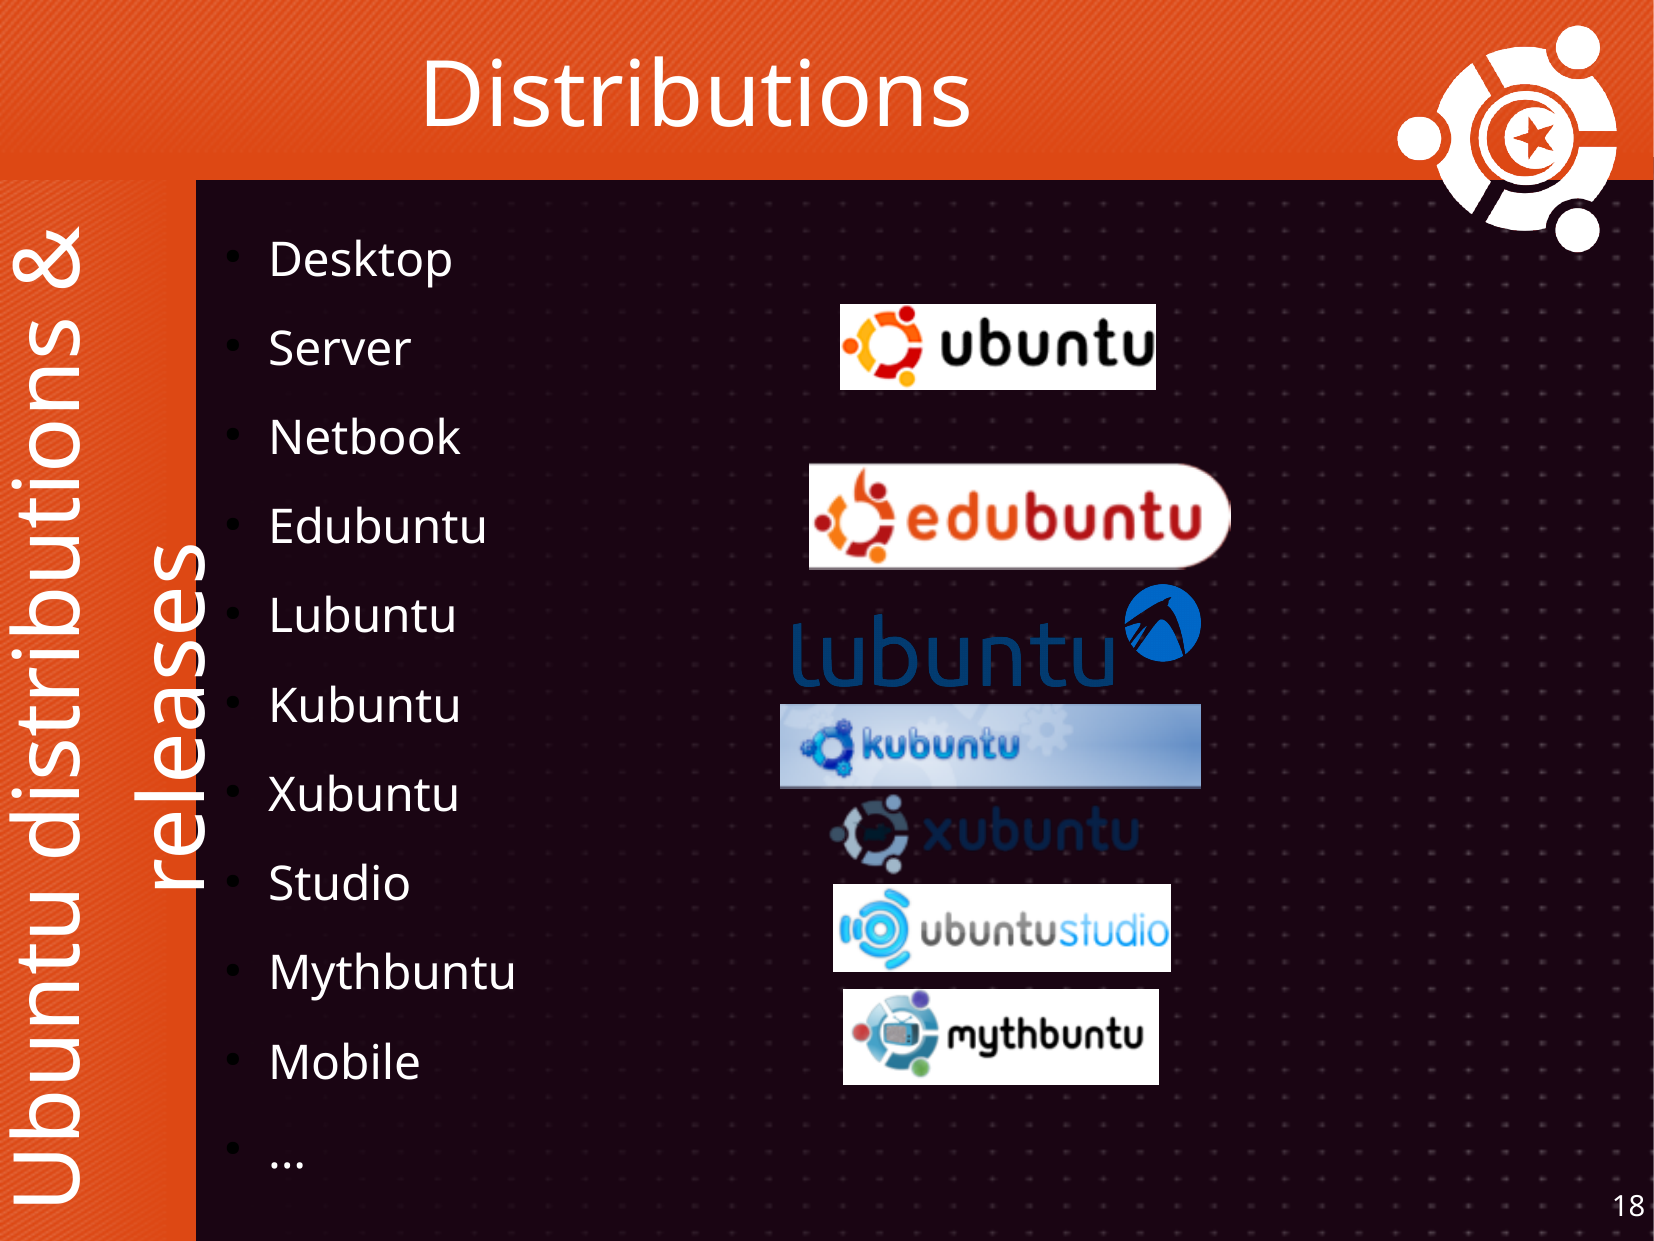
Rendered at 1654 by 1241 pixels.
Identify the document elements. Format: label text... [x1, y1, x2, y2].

title Distributions [0, 2, 1394, 181]
title Ubuntu distributions & releases [3, 210, 210, 1229]
picture [0, 0, 1654, 1241]
list Desktop Server Netbook Edubuntu Lubuntu Kubuntu Xubuntu Studio Mythbuntu Mobile ... [210, 225, 1639, 1186]
